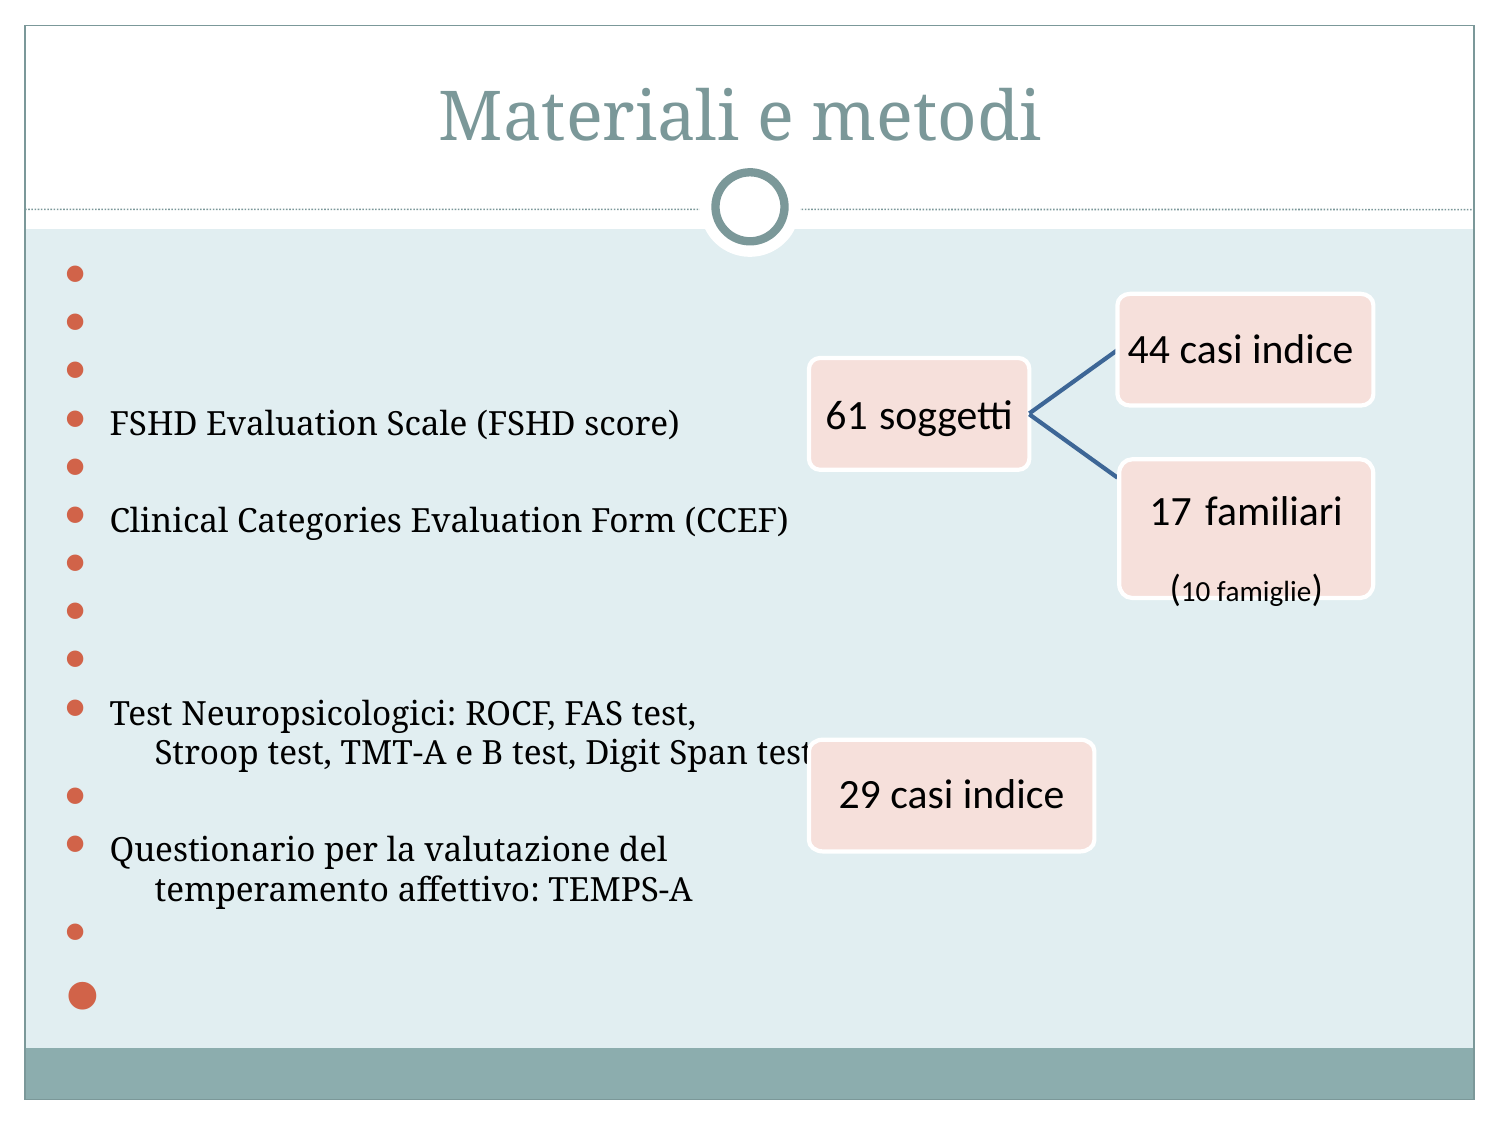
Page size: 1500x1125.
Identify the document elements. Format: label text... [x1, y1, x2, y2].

text_box 29 casi indice [808, 739, 1095, 852]
title Materiali e metodi [49, 37, 1450, 162]
text_box 61 soggetti [808, 357, 1030, 470]
list FSHD Evaluation Scale (FSHD score) Clinical Categories Evaluation Form (CCEF) Test Neuropsicologici: ROCF, FAS test, Stroop test, TMT-A e B test, Digit Span test Questionario per la valutazione del temperamento affettivo: TEMPS-A [49, 250, 1445, 1001]
text_box 17 familiari (10 famiglie) [1119, 459, 1374, 598]
text_box 44 casi indice [1117, 293, 1374, 406]
